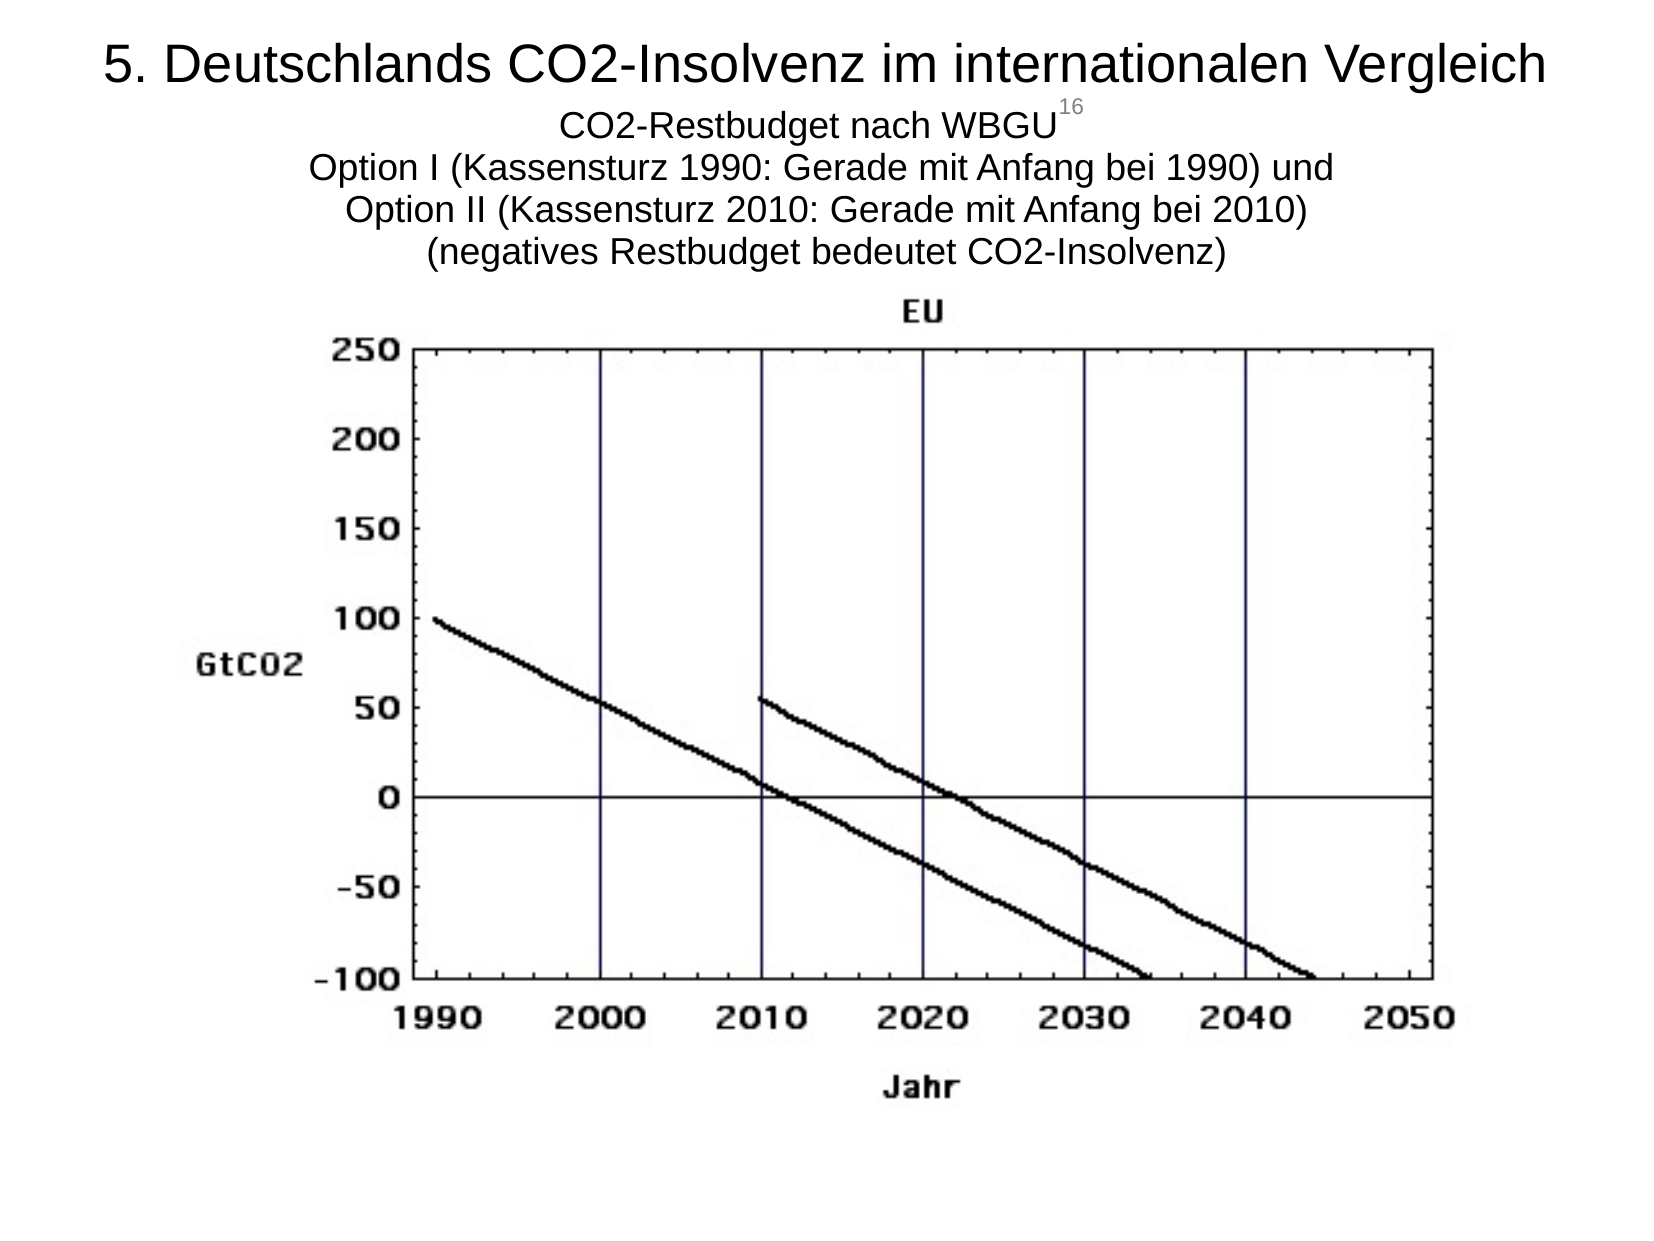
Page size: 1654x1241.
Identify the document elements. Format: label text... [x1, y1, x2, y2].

title 5. Deutschlands CO2-Insolvenz im internationalen Vergleich CO2-Restbudget nach WBGU16 Option I (Kassensturz 1990: Gerade mit Anfang bei 1990) und Option II (Kassensturz 2010: Gerade mit Anfang bei 2010) (negatives Restbudget bedeutet CO2-Insolvenz) [82, 33, 1571, 273]
picture [162, 290, 1491, 1109]
